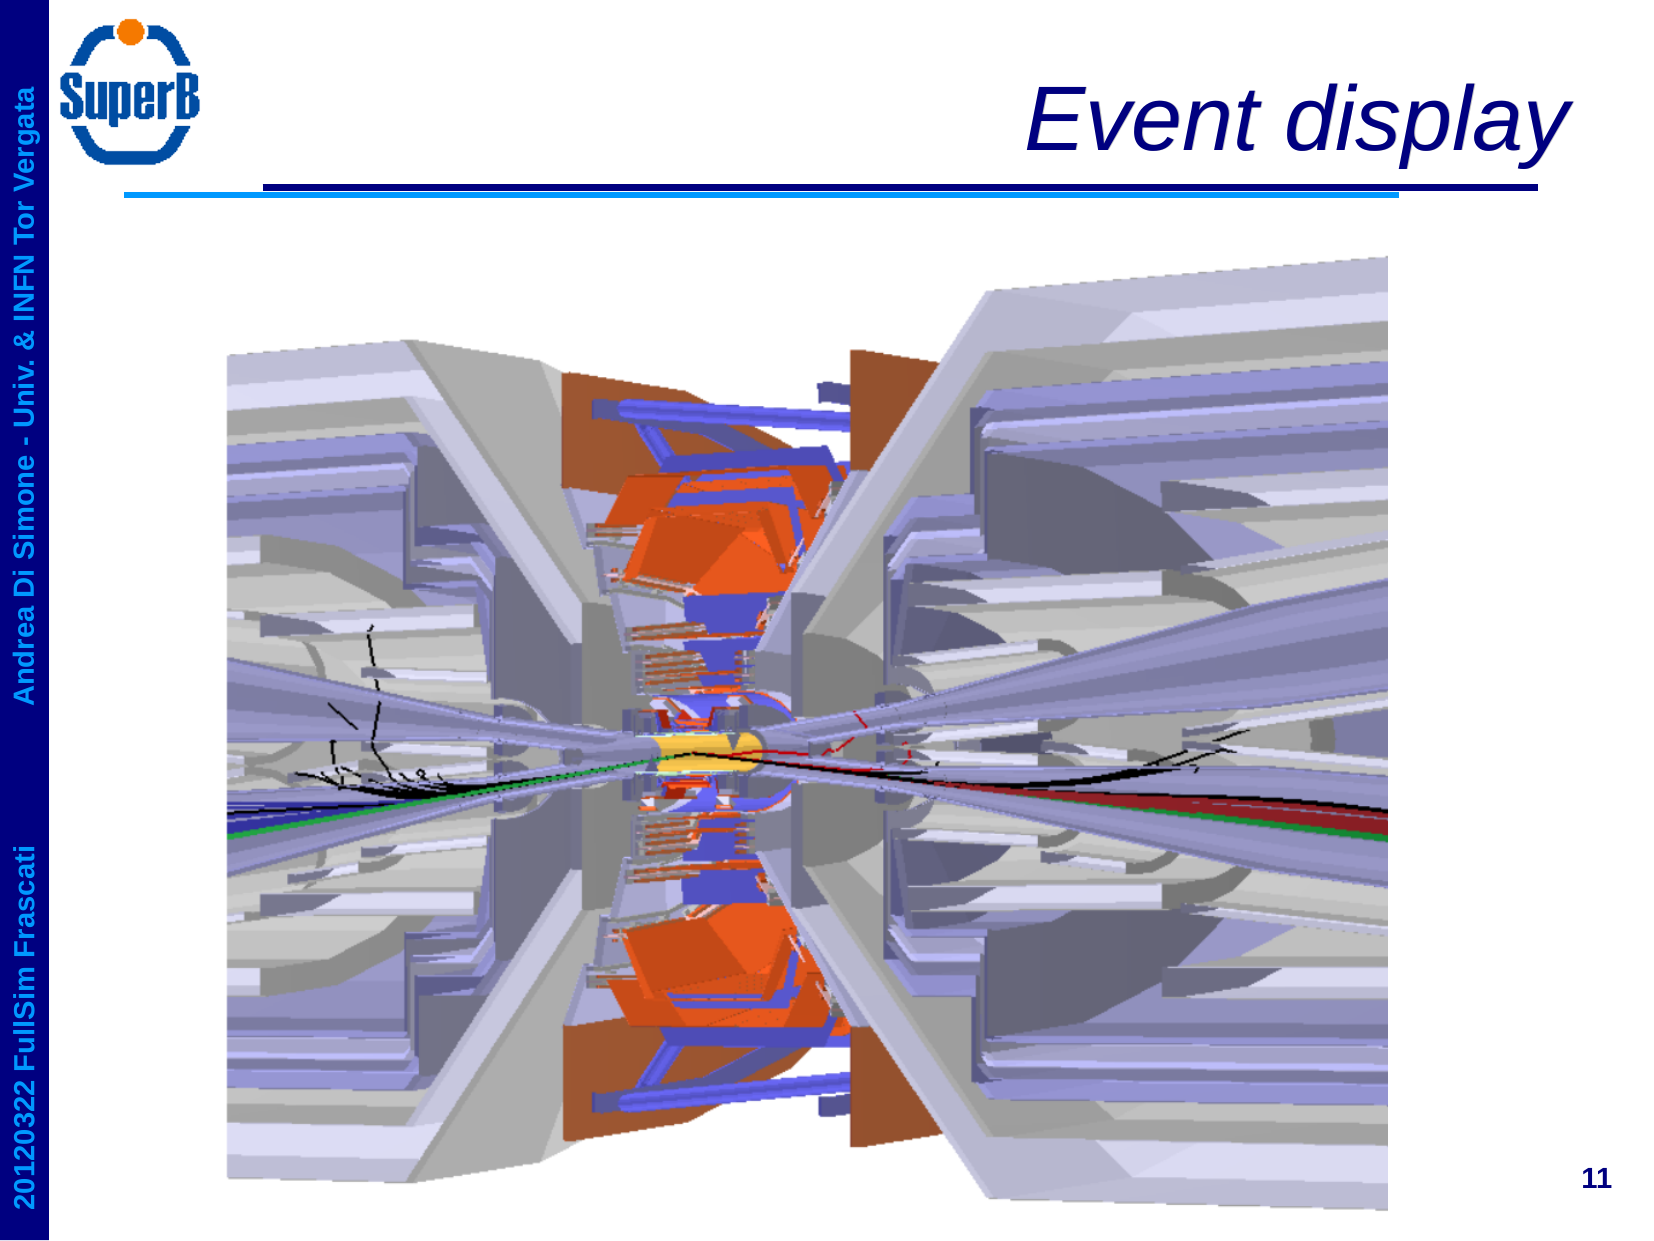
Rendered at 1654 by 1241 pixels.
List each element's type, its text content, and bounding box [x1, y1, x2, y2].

picture [51, 16, 208, 170]
title Event display [82, 49, 1571, 188]
picture [225, 205, 1388, 1241]
